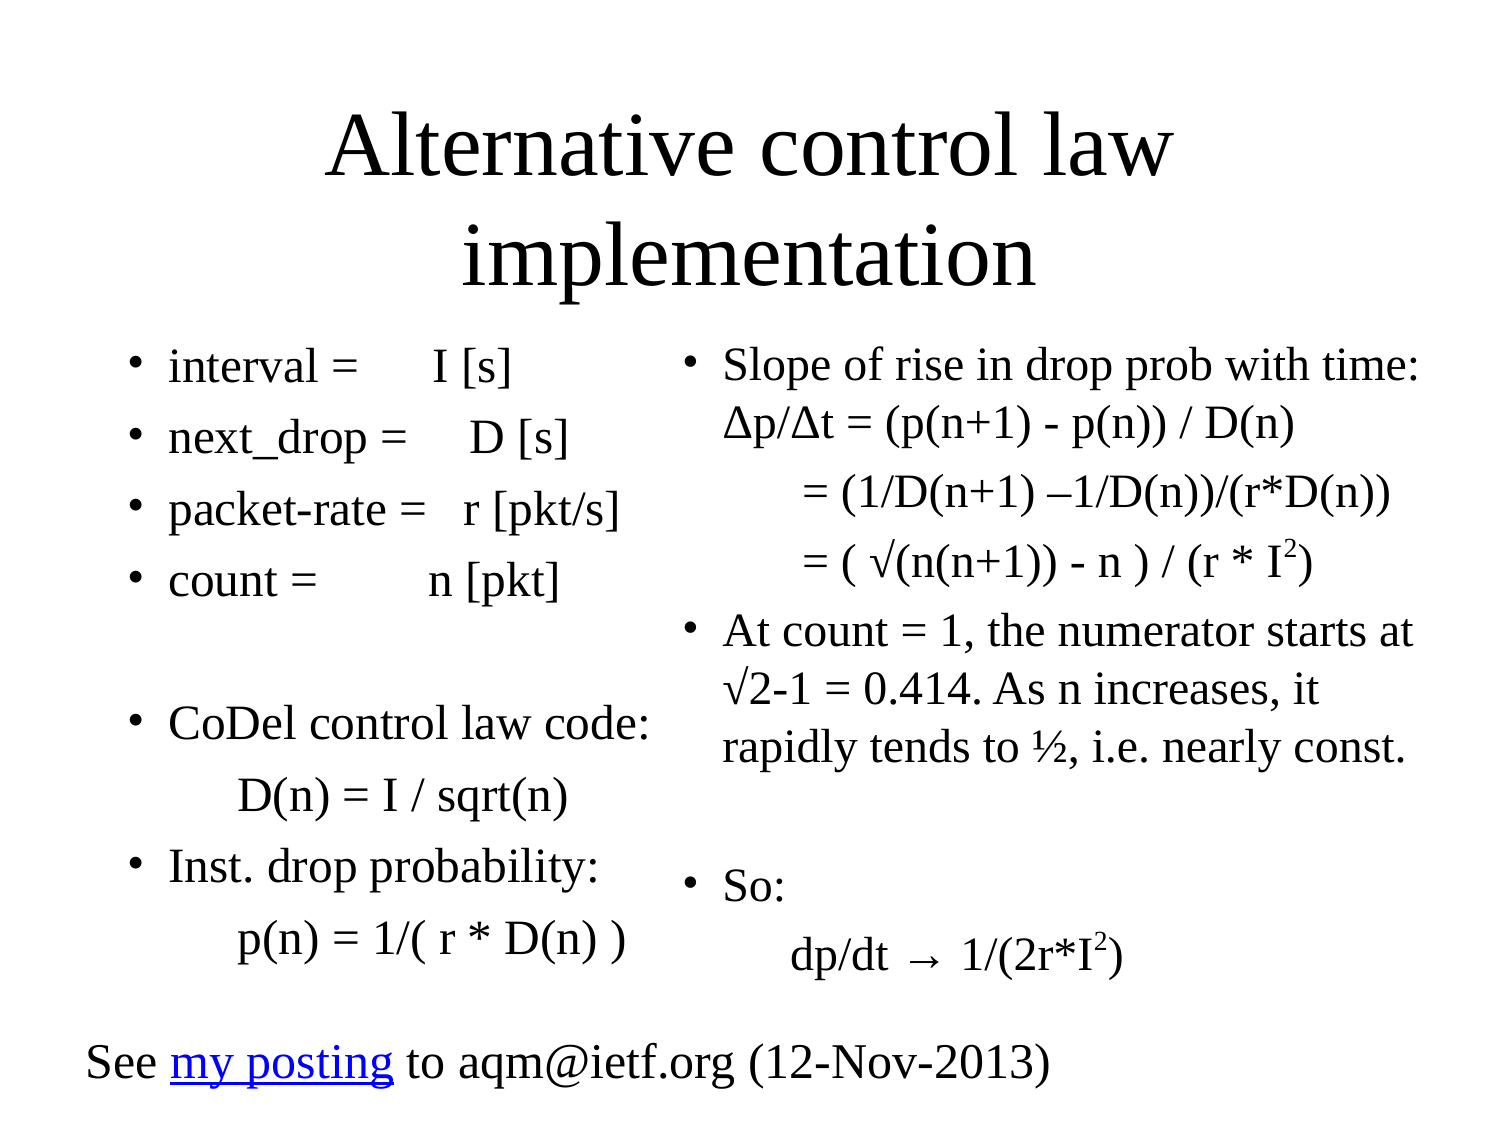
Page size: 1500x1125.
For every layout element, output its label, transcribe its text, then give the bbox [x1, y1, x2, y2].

text_box Slope of rise in drop prob with time: Δp/Δt = (p(n+1) - p(n)) / D(n) = (1/D(n+1) –1/D(n))/(r*D(n)) = ( √(n(n+1)) - n ) / (r * I2) At count = 1, the numerator starts at √2-1 = 0.414. As n increases, it rapidly tends to ½, i.e. nearly const. So: dp/dt → 1/(2r*I2) [667, 324, 1441, 1000]
text_box interval = I [s] next_drop = D [s] packet-rate = r [pkt/s] count = n [pkt] CoDel control law code: D(n) = I / sqrt(n) Inst. drop probability: p(n) = 1/( r * D(n) ) [112, 324, 667, 1000]
text_box See my posting to aqm@ietf.org (12-Nov-2013) [70, 1021, 1068, 1097]
text_box Alternative control law implementation [112, 76, 1388, 312]
